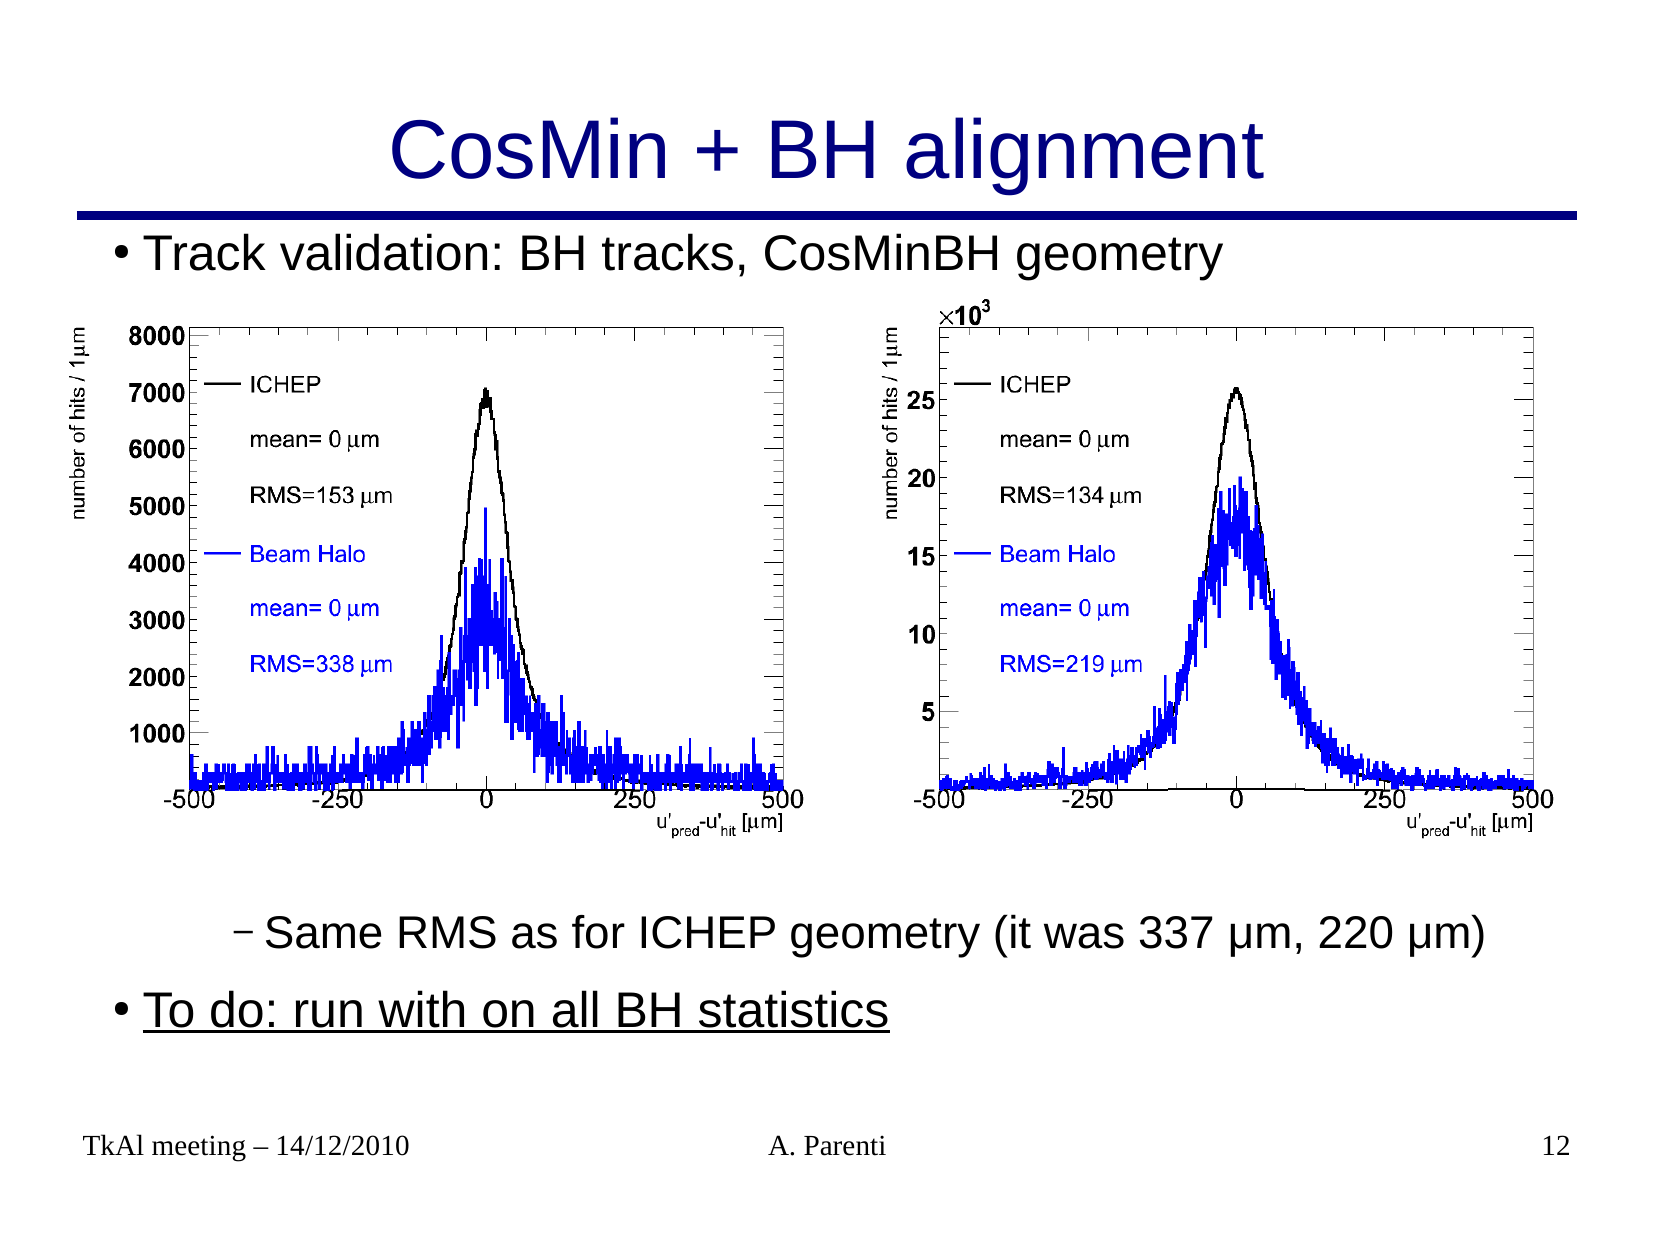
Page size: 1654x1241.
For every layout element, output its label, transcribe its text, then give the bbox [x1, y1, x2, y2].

picture [69, 299, 1570, 863]
title CosMin + BH alignment [82, 75, 1571, 226]
list Track validation: BH tracks, CosMinBH geometry Same RMS as for ICHEP geometry (it was 337 μm, 220 μm) To do: run with on all BH statistics [94, 225, 1583, 1109]
